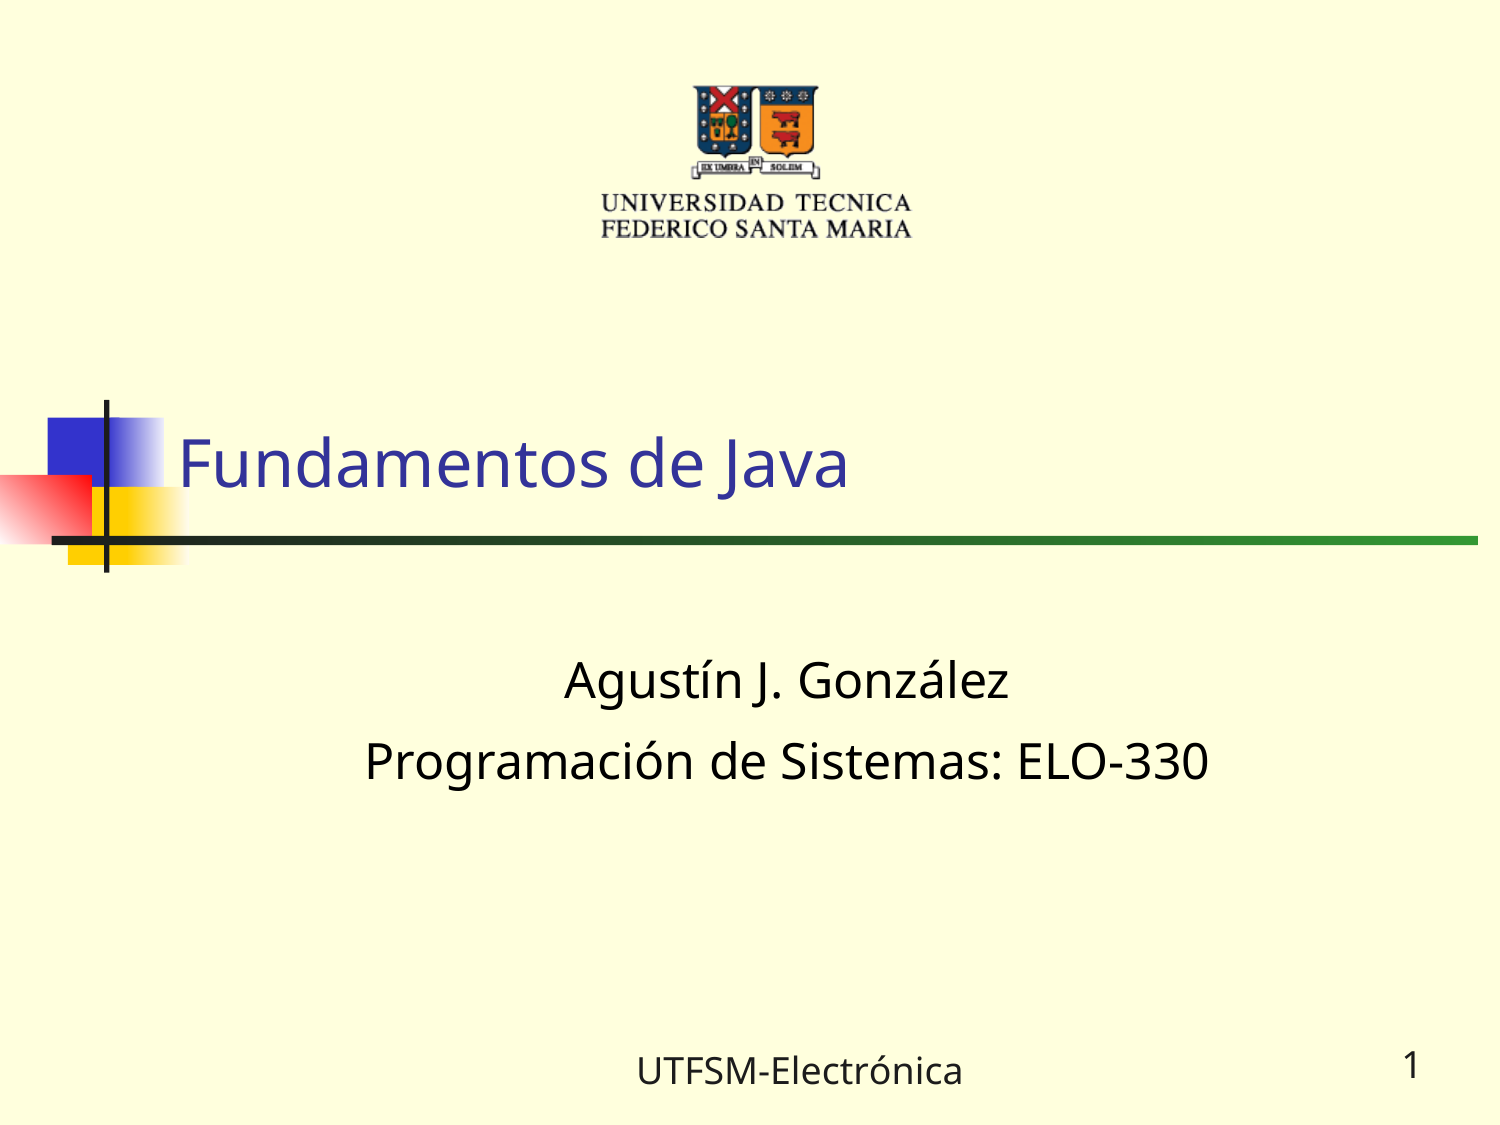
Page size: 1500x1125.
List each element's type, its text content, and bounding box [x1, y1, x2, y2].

title Fundamentos de Java [162, 318, 1438, 515]
picture [600, 84, 913, 238]
subtitle Agustín J. González Programación de Sistemas: ELO-330 [225, 637, 1276, 926]
